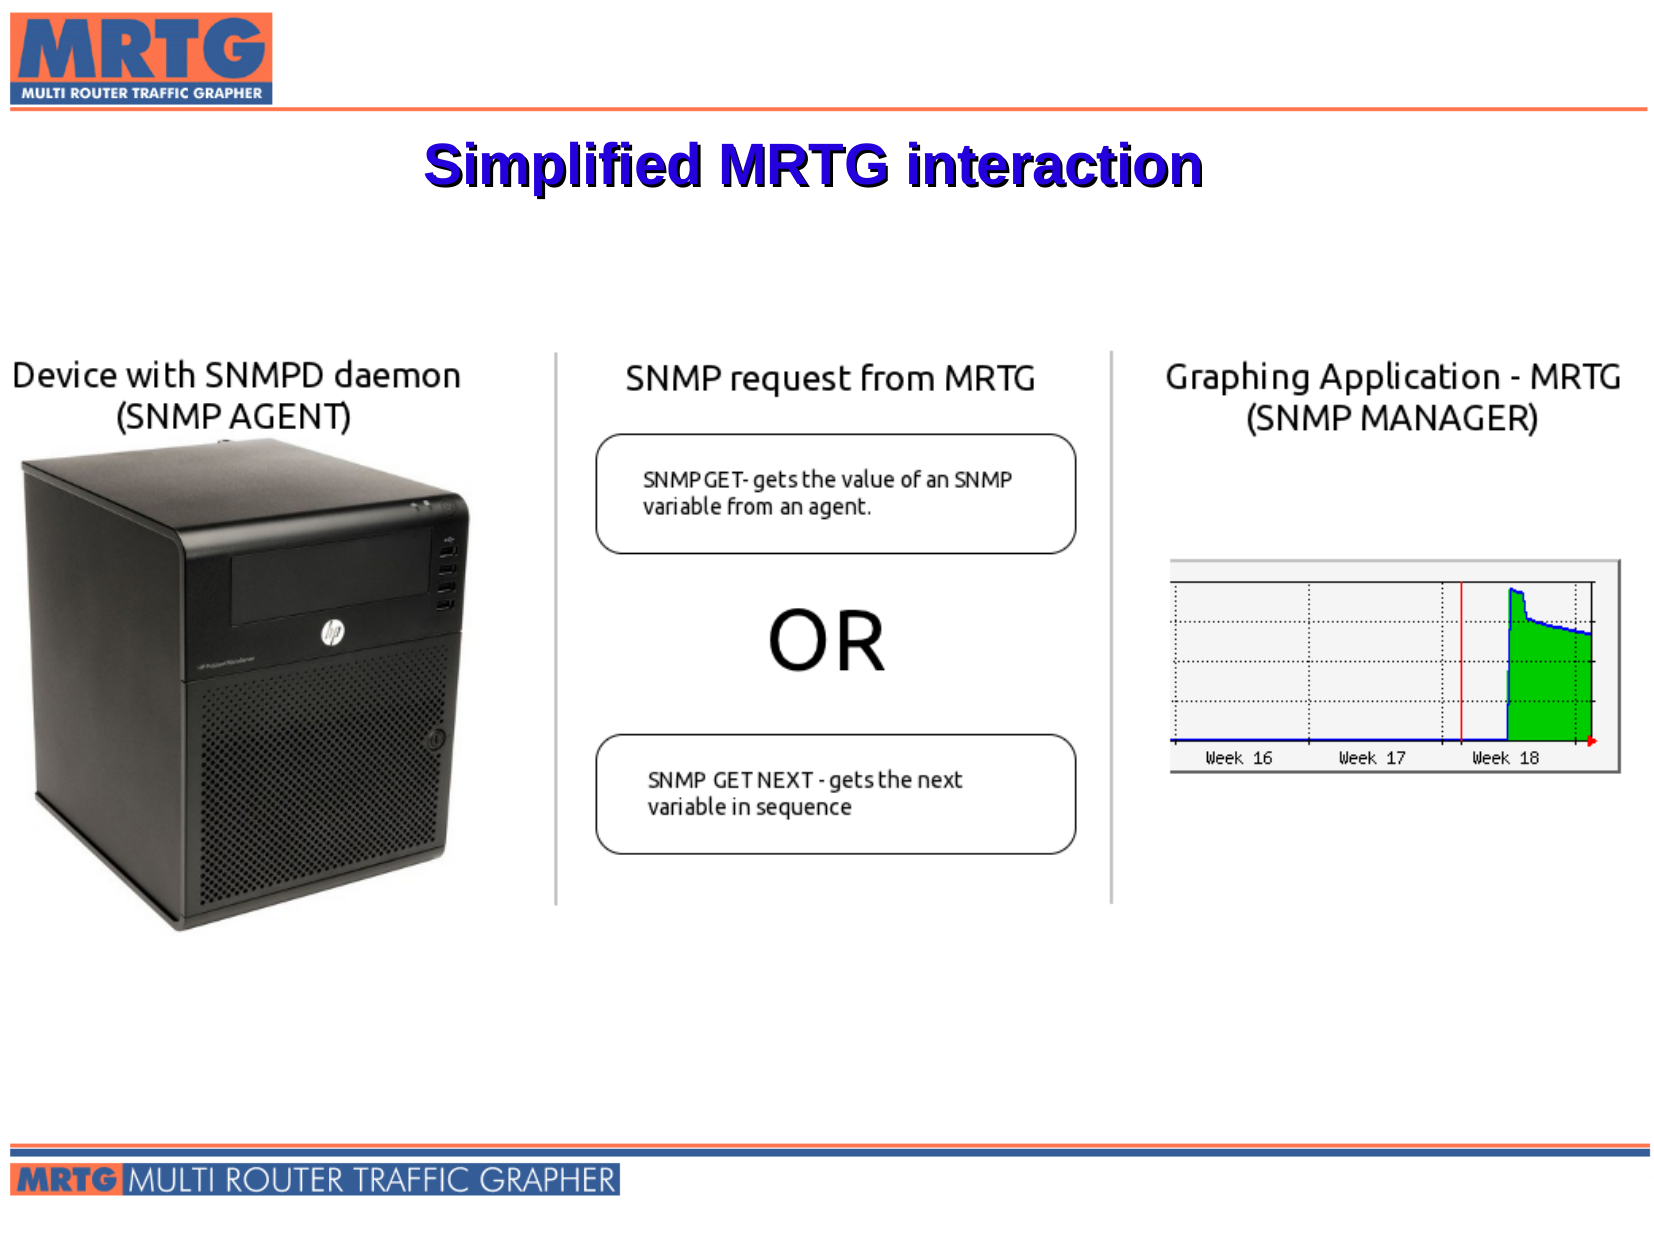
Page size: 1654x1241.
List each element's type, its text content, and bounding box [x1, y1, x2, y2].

picture [0, 1, 1654, 119]
picture [0, 313, 1653, 936]
picture [0, 1136, 1654, 1241]
title Simplified MRTG interaction [82, 49, 1571, 257]
